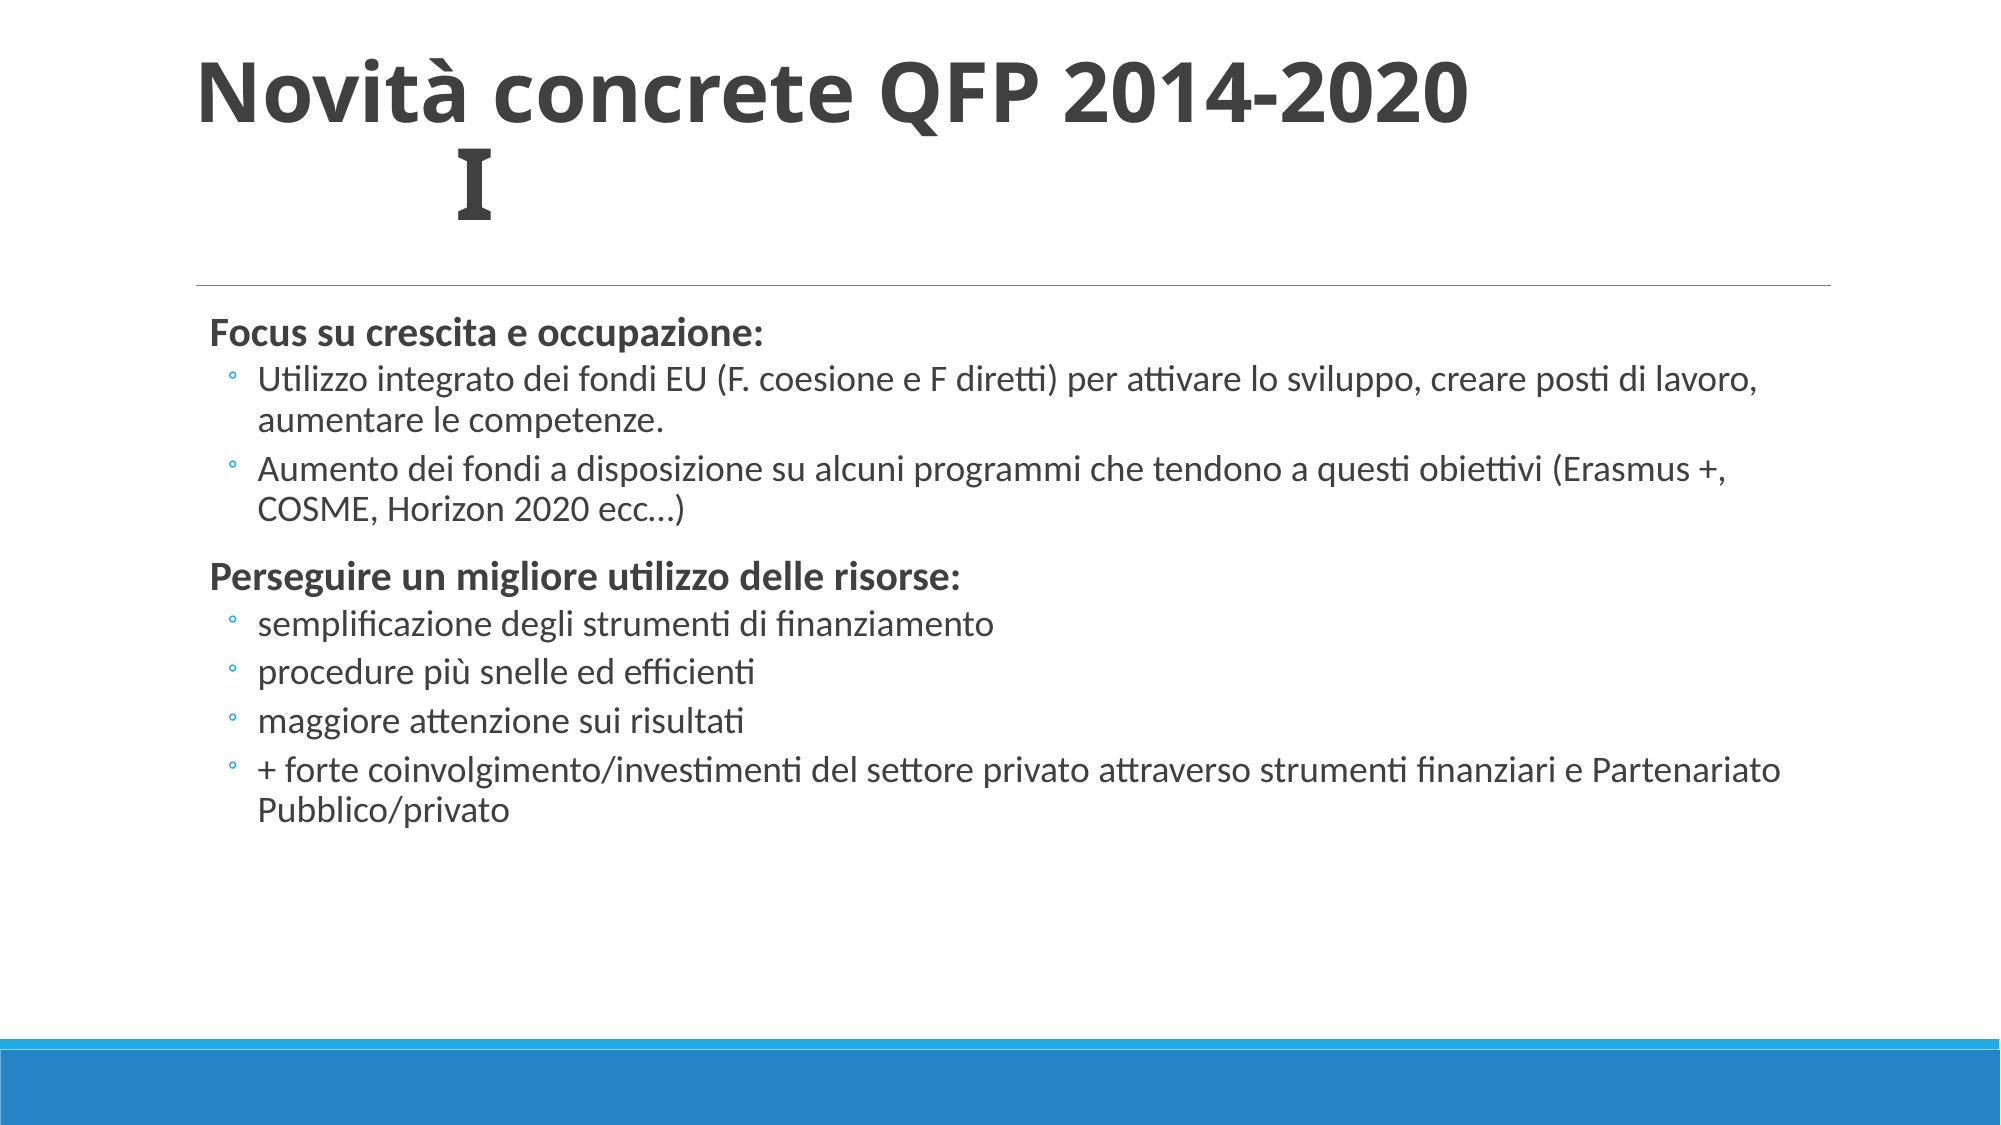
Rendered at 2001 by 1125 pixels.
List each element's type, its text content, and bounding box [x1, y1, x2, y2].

title Novità concrete QFP 2014-2020 I [180, 47, 1830, 285]
list Focus su crescita e occupazione: Utilizzo integrato dei fondi EU (F. coesione e F diretti) per attivare lo sviluppo, creare posti di lavoro, aumentare le competenze. Aumento dei fondi a disposizione su alcuni programmi che tendono a questi obiettivi (Erasmus +, COSME, Horizon 2020 ecc…) Perseguire un migliore utilizzo delle risorse: semplificazione degli strumenti di finanziamento procedure più snelle ed efficienti maggiore attenzione sui risultati + forte coinvolgimento/investimenti del settore privato attraverso strumenti finanziari e Partenariato Pubblico/privato [180, 302, 1830, 963]
